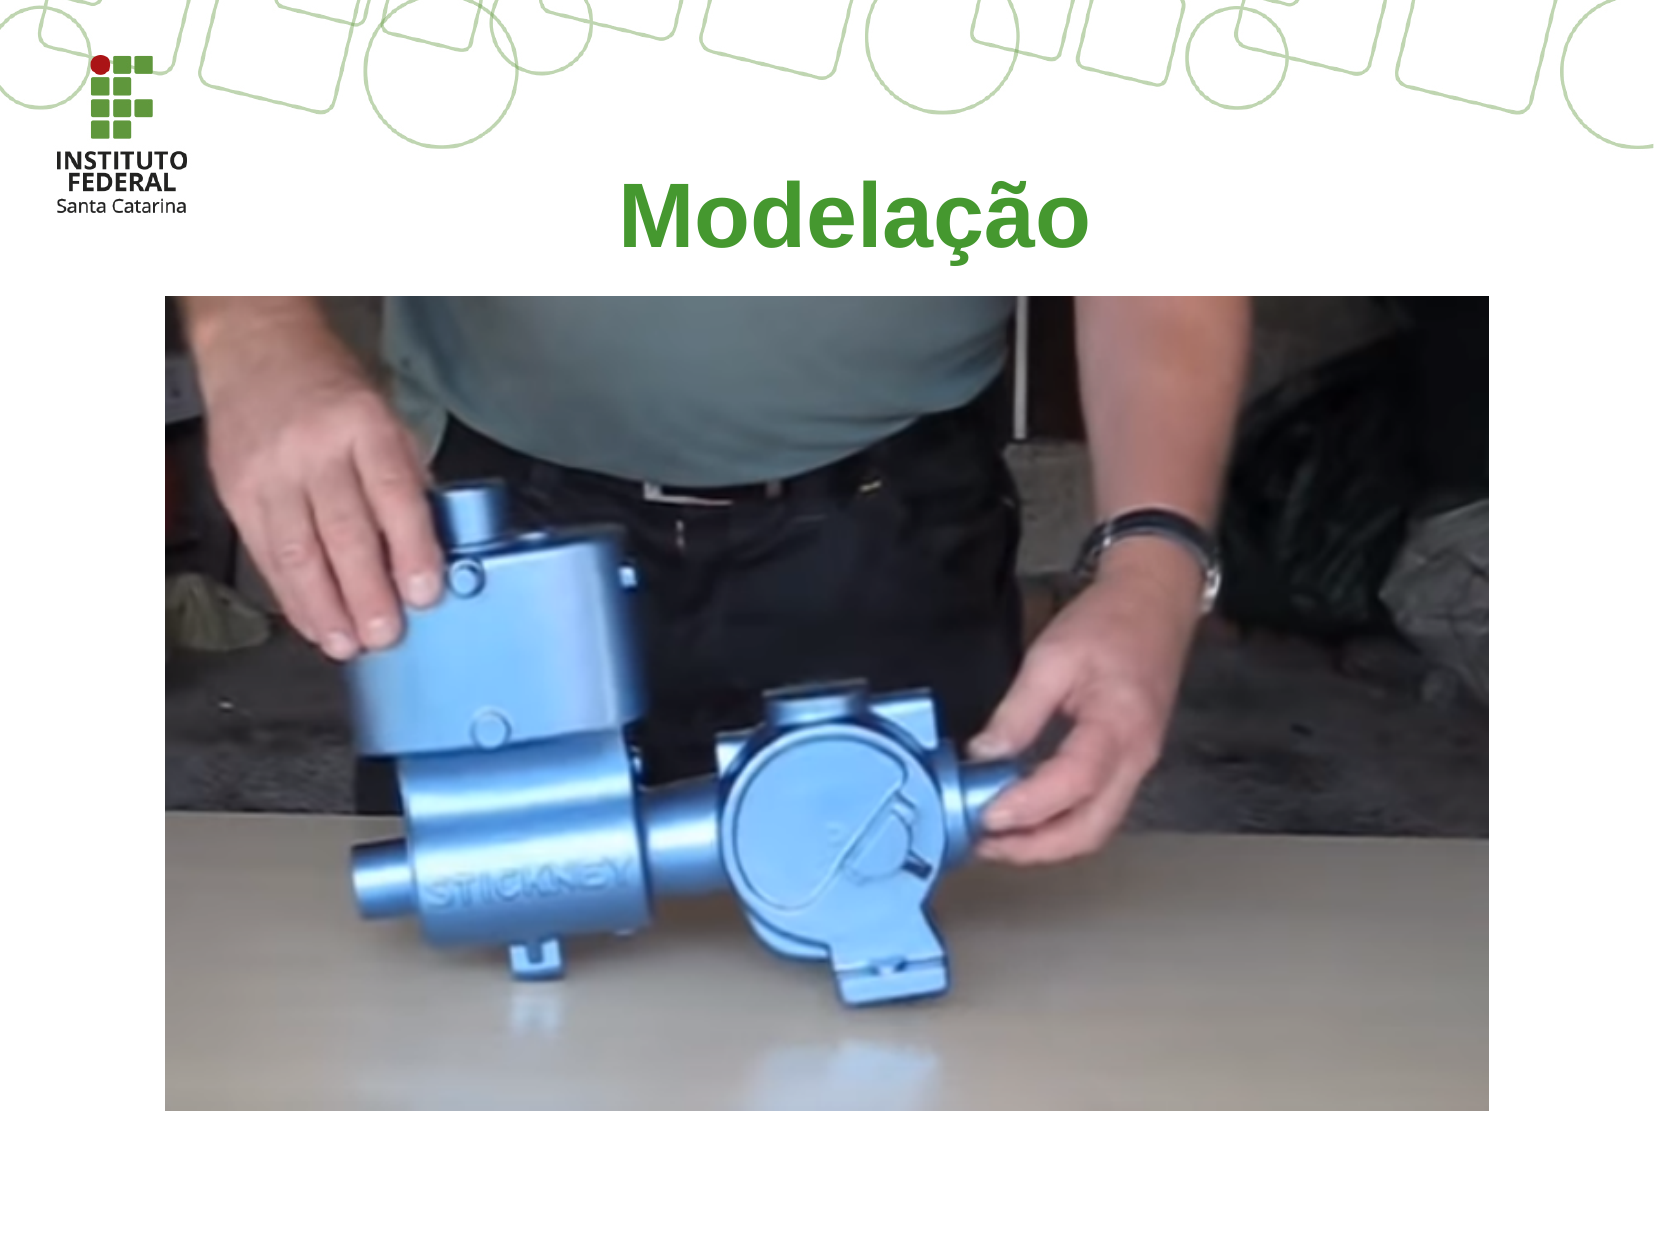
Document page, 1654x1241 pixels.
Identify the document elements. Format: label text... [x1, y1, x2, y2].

title Modelação [212, 111, 1524, 319]
picture [0, 0, 1654, 1169]
